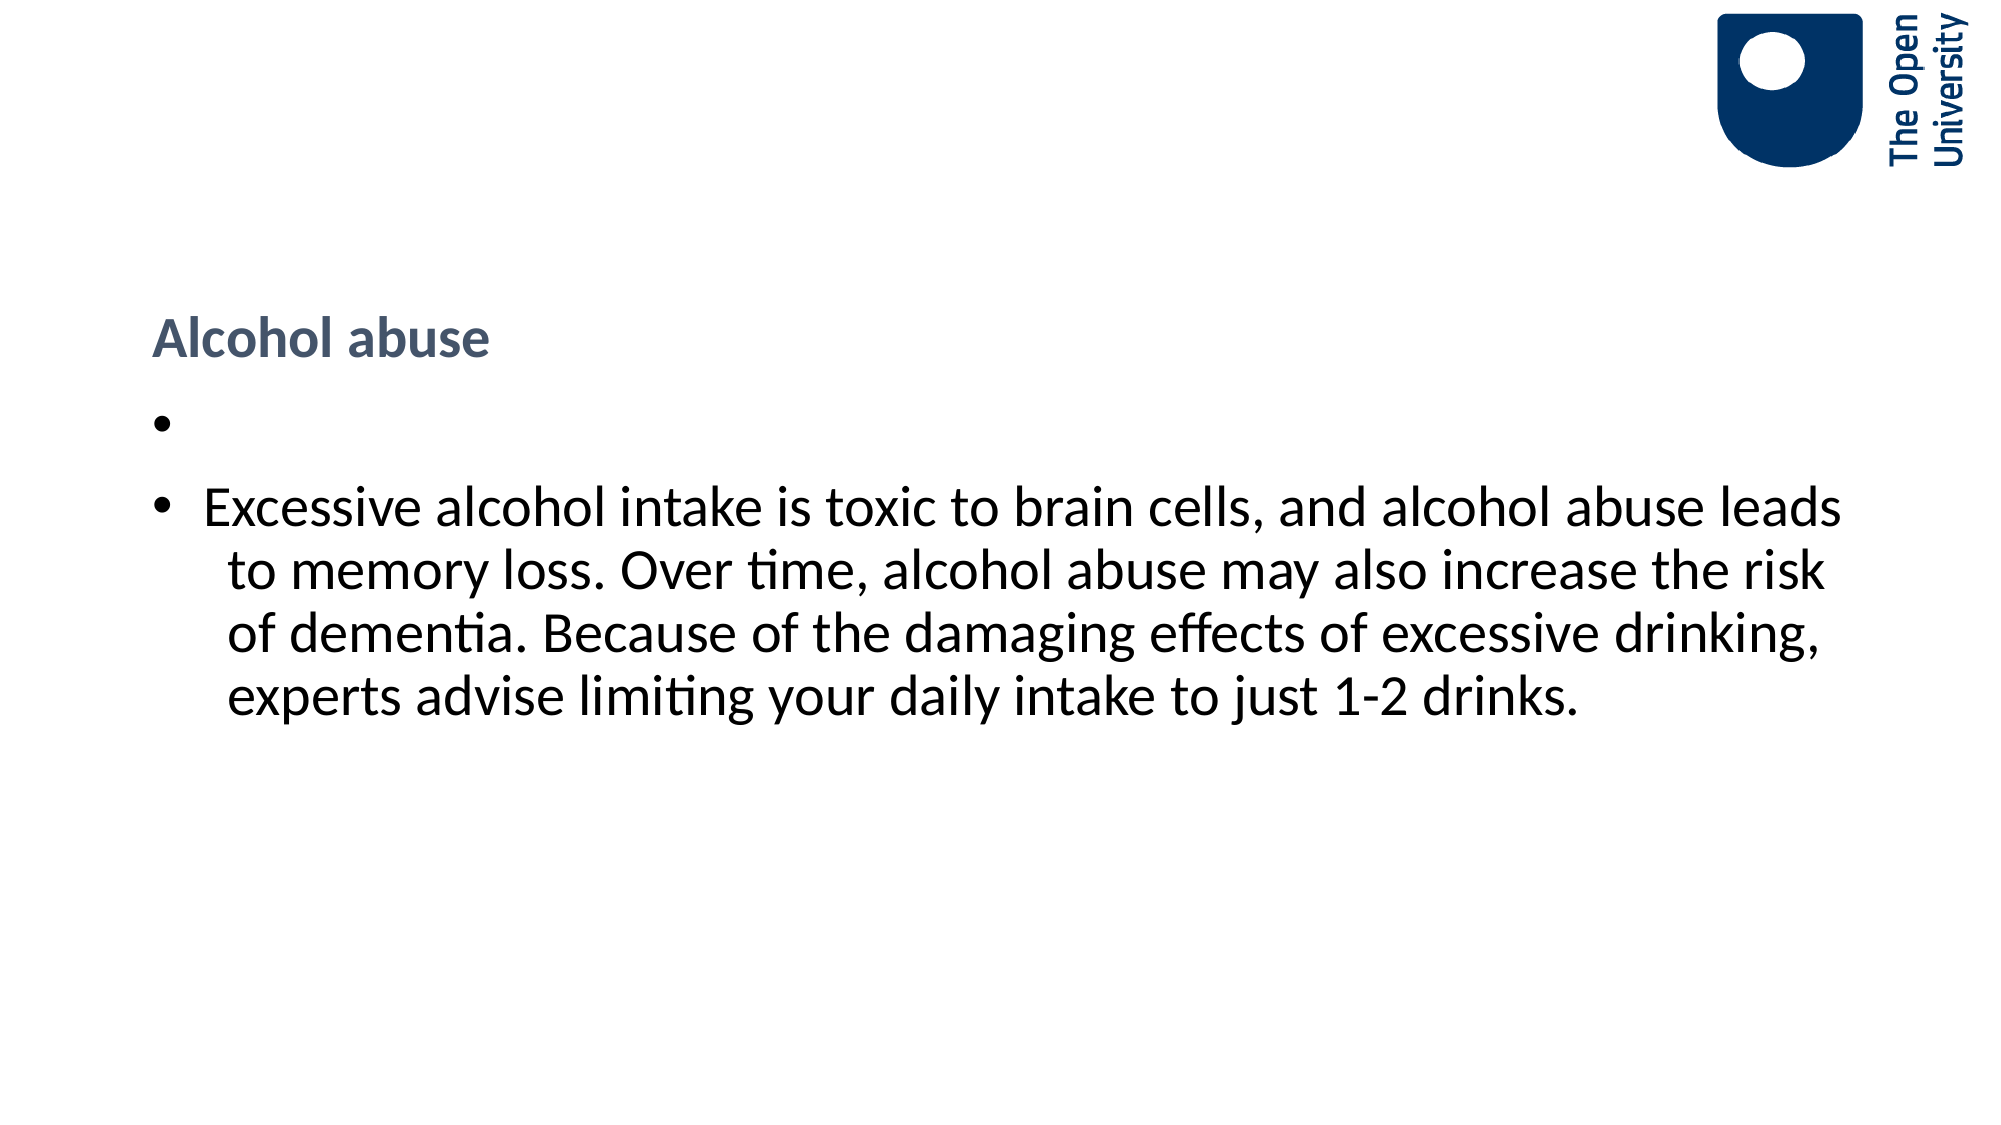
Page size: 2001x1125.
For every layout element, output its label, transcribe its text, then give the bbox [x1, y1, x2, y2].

list Alcohol abuse Excessive alcohol intake is toxic to brain cells, and alcohol abuse leads to memory loss. Over time, alcohol abuse may also increase the risk of dementia. Because of the damaging effects of excessive drinking, experts advise limiting your daily intake to just 1-2 drinks. [137, 299, 1863, 1014]
picture [1716, 10, 1971, 170]
